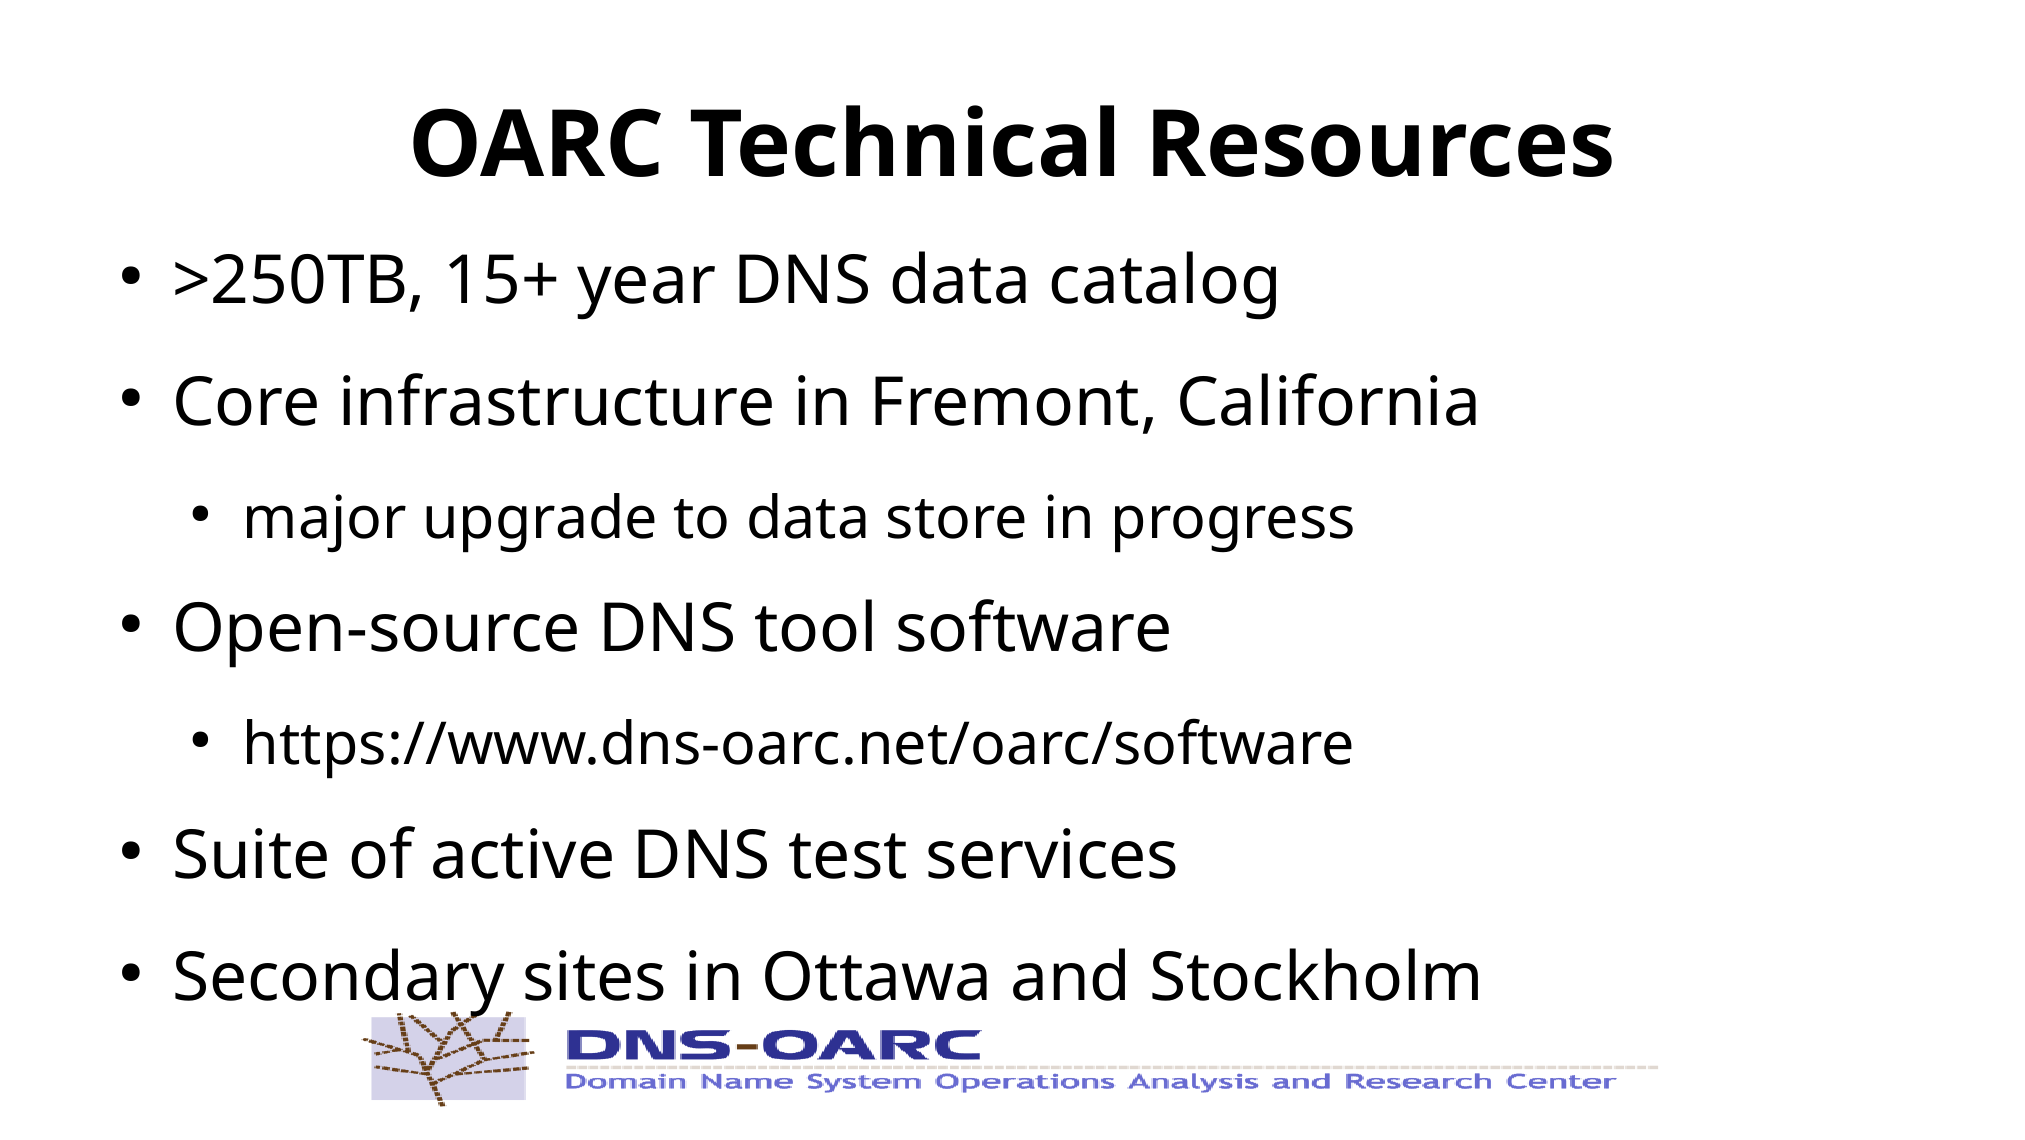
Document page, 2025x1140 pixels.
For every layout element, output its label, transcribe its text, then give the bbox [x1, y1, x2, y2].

list >250TB, 15+ year DNS data catalog Core infrastructure in Fremont, California major upgrade to data store in progress Open-source DNS tool software https://www.dns-oarc.net/oarc/software Suite of active DNS test services Secondary sites in Ottawa and Stockholm [101, 230, 1924, 892]
picture [289, 1004, 1700, 1113]
title OARC Technical Resources [101, 45, 1924, 230]
